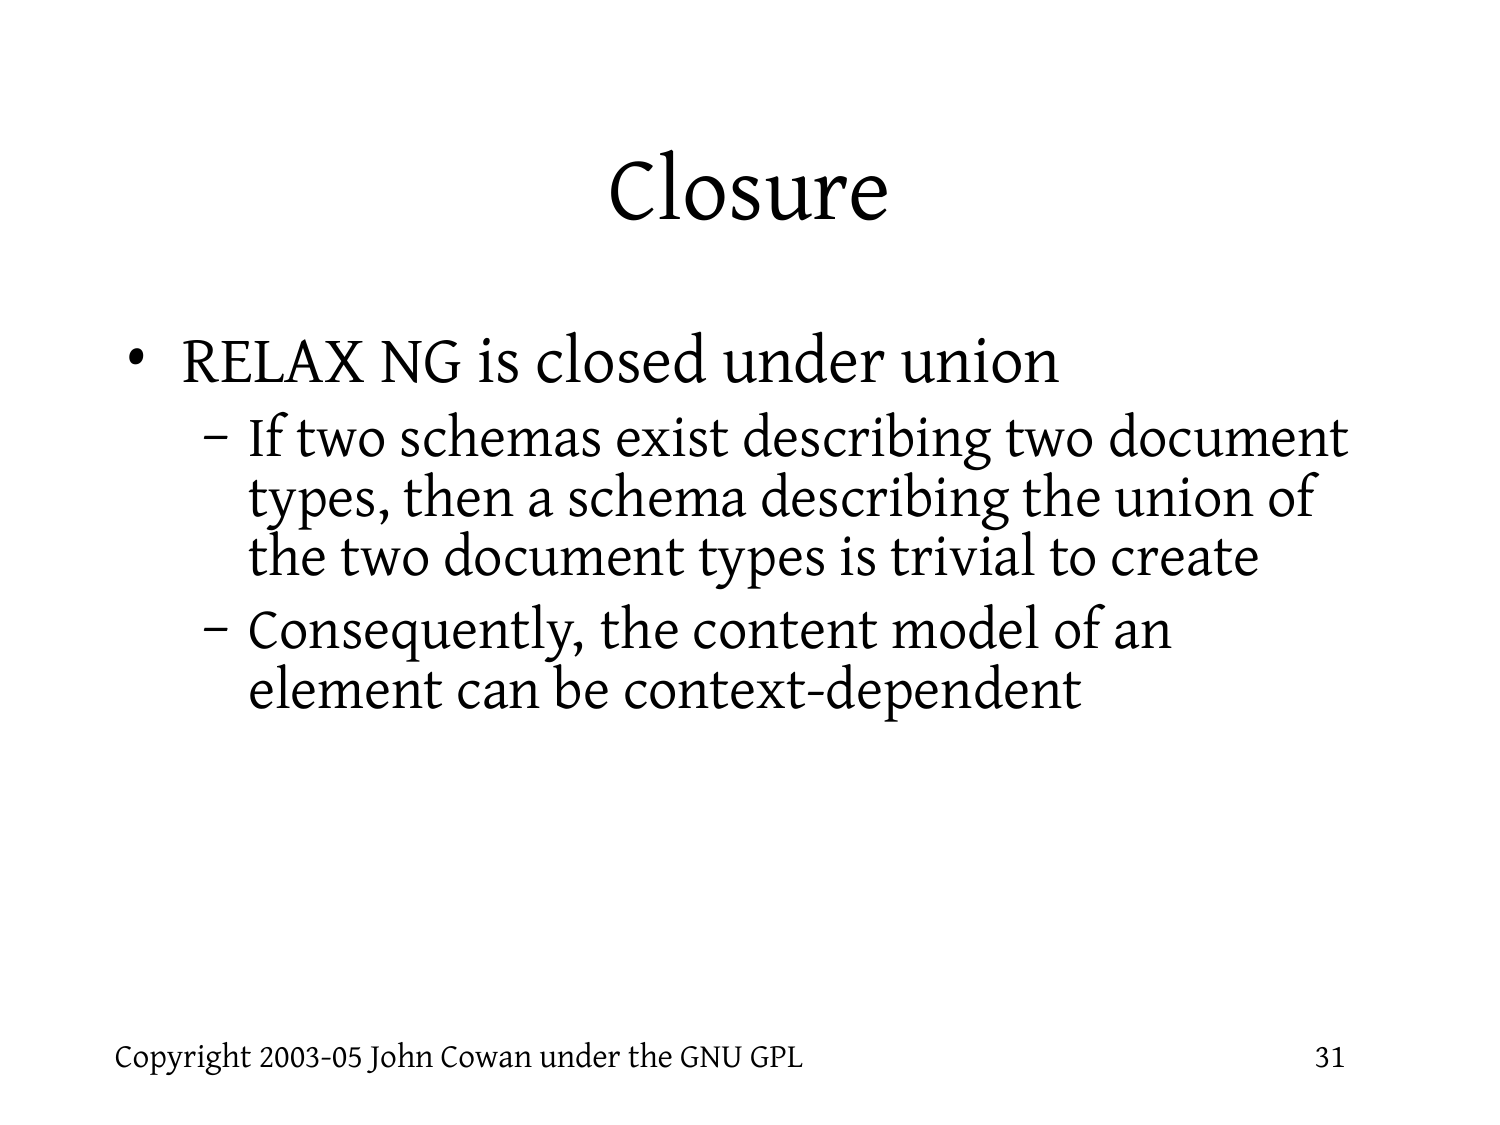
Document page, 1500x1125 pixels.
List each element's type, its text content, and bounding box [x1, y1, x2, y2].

list RELAX NG is closed under union If two schemas exist describing two document types, then a schema describing the union of the two document types is trivial to create Consequently, the content model of an element can be context-dependent [112, 324, 1388, 1000]
title Closure [112, 99, 1388, 288]
